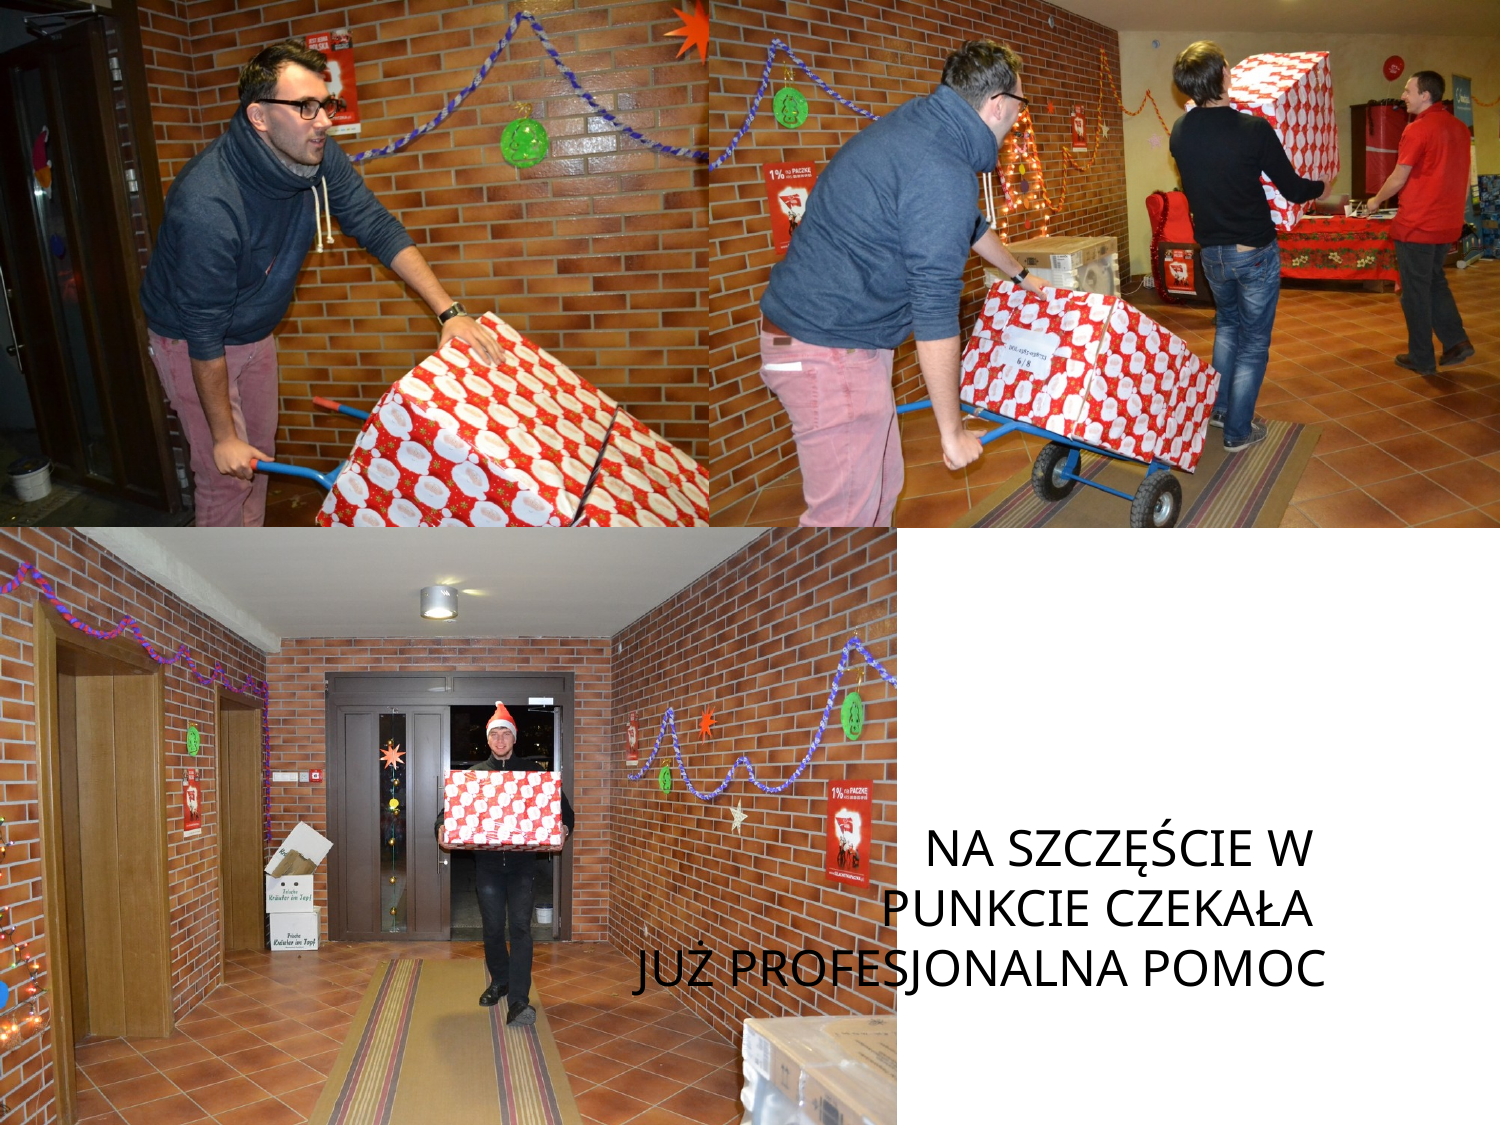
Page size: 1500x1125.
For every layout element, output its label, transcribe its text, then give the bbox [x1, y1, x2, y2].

text_box NA SZCZĘŚCIE W PUNKCIE CZEKAŁA JUŻ PROFESJONALNA POMOC [621, 808, 1500, 1006]
picture [0, 0, 1500, 1125]
